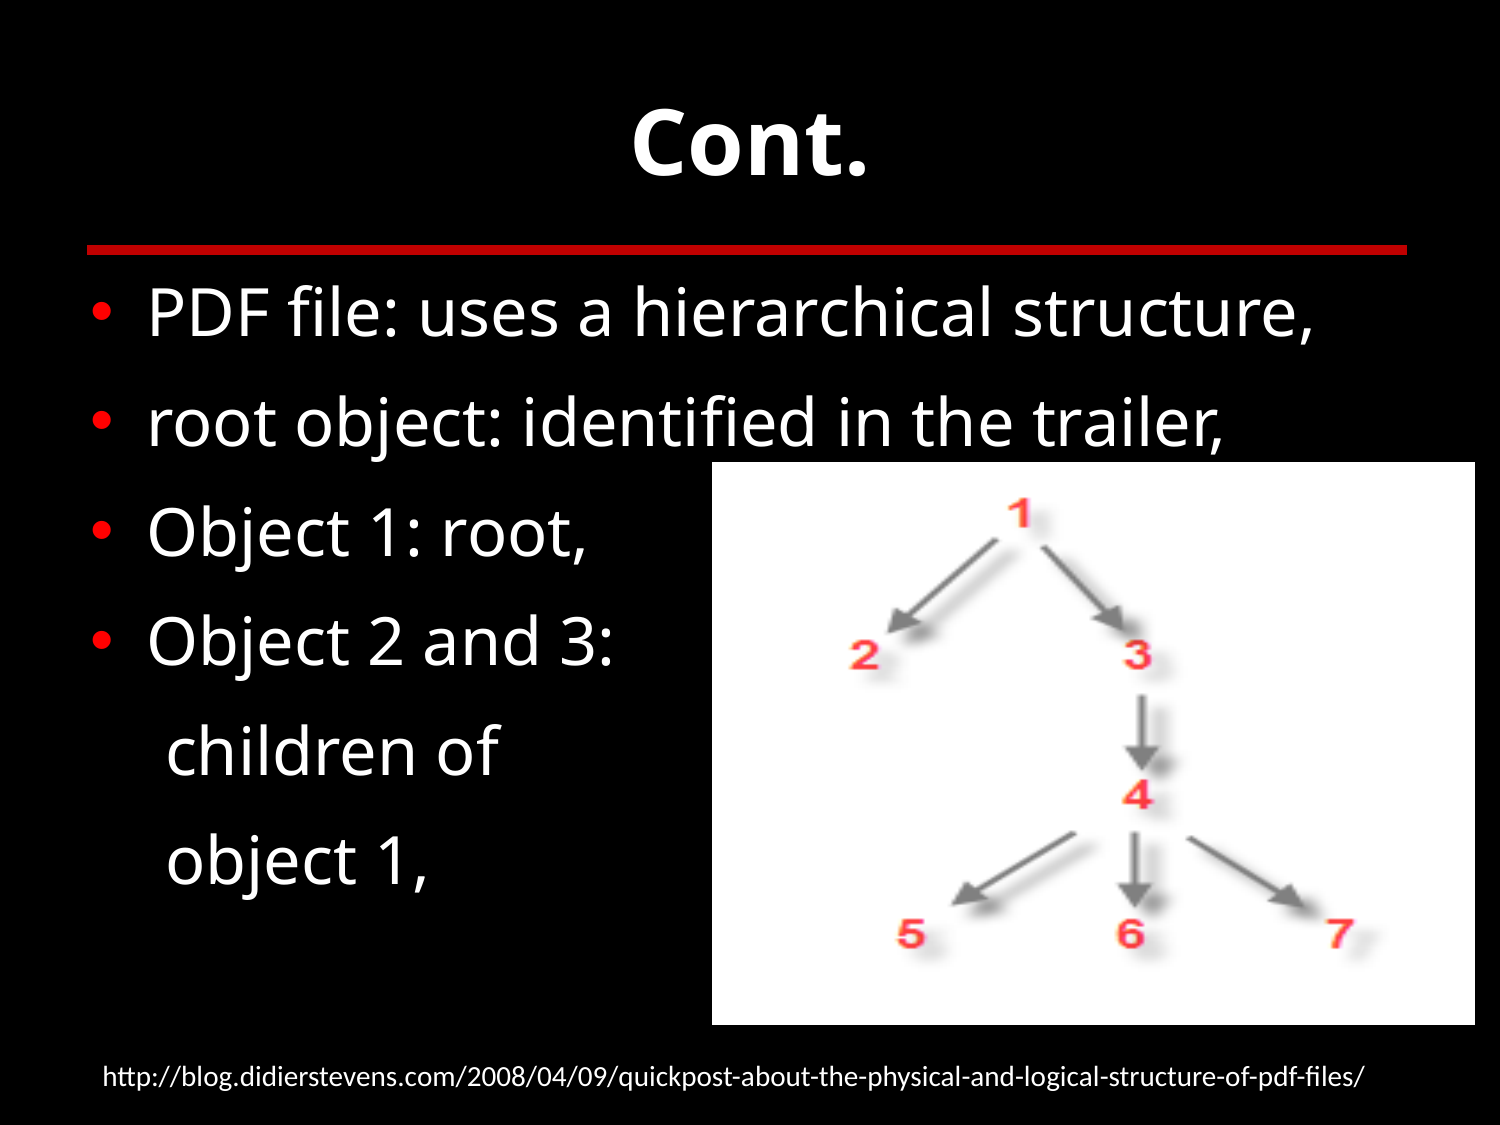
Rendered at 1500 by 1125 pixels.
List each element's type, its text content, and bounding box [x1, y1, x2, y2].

picture [712, 462, 1475, 1025]
list PDF file: uses a hierarchical structure, root object: identified in the trailer, Object 1: root, Object 2 and 3: children of object 1, [75, 262, 1425, 1005]
title Cont. [75, 45, 1425, 233]
text_box http://blog.didierstevens.com/2008/04/09/quickpost-about-the-physical-and-logical-structure-of-pdf-files/ [87, 1049, 1425, 1100]
